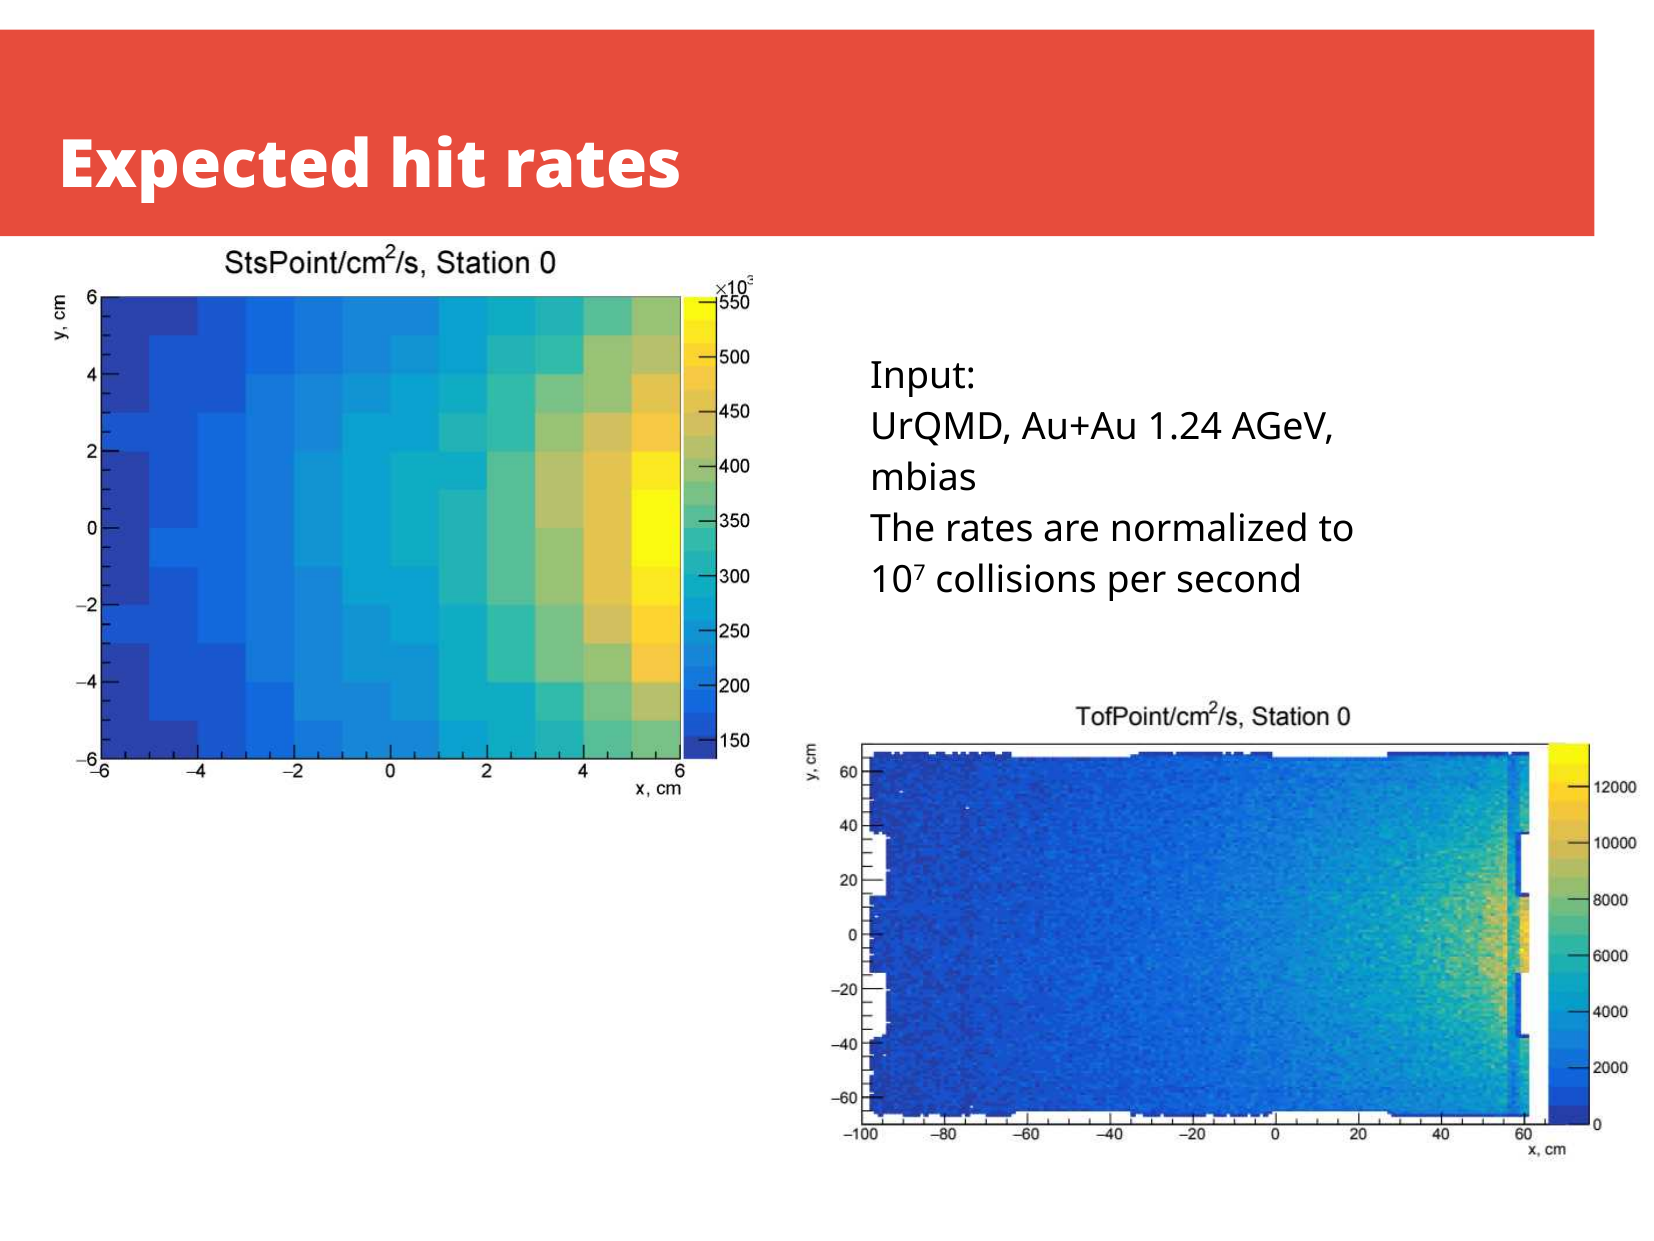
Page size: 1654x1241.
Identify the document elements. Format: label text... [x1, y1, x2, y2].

picture [29, 239, 753, 817]
title Expected hit rates [59, 59, 1595, 207]
text_box Input: UrQMD, Au+Au 1.24 AGeV, mbias The rates are normalized to 107 collisions per second [855, 341, 1396, 546]
picture [774, 696, 1654, 1172]
